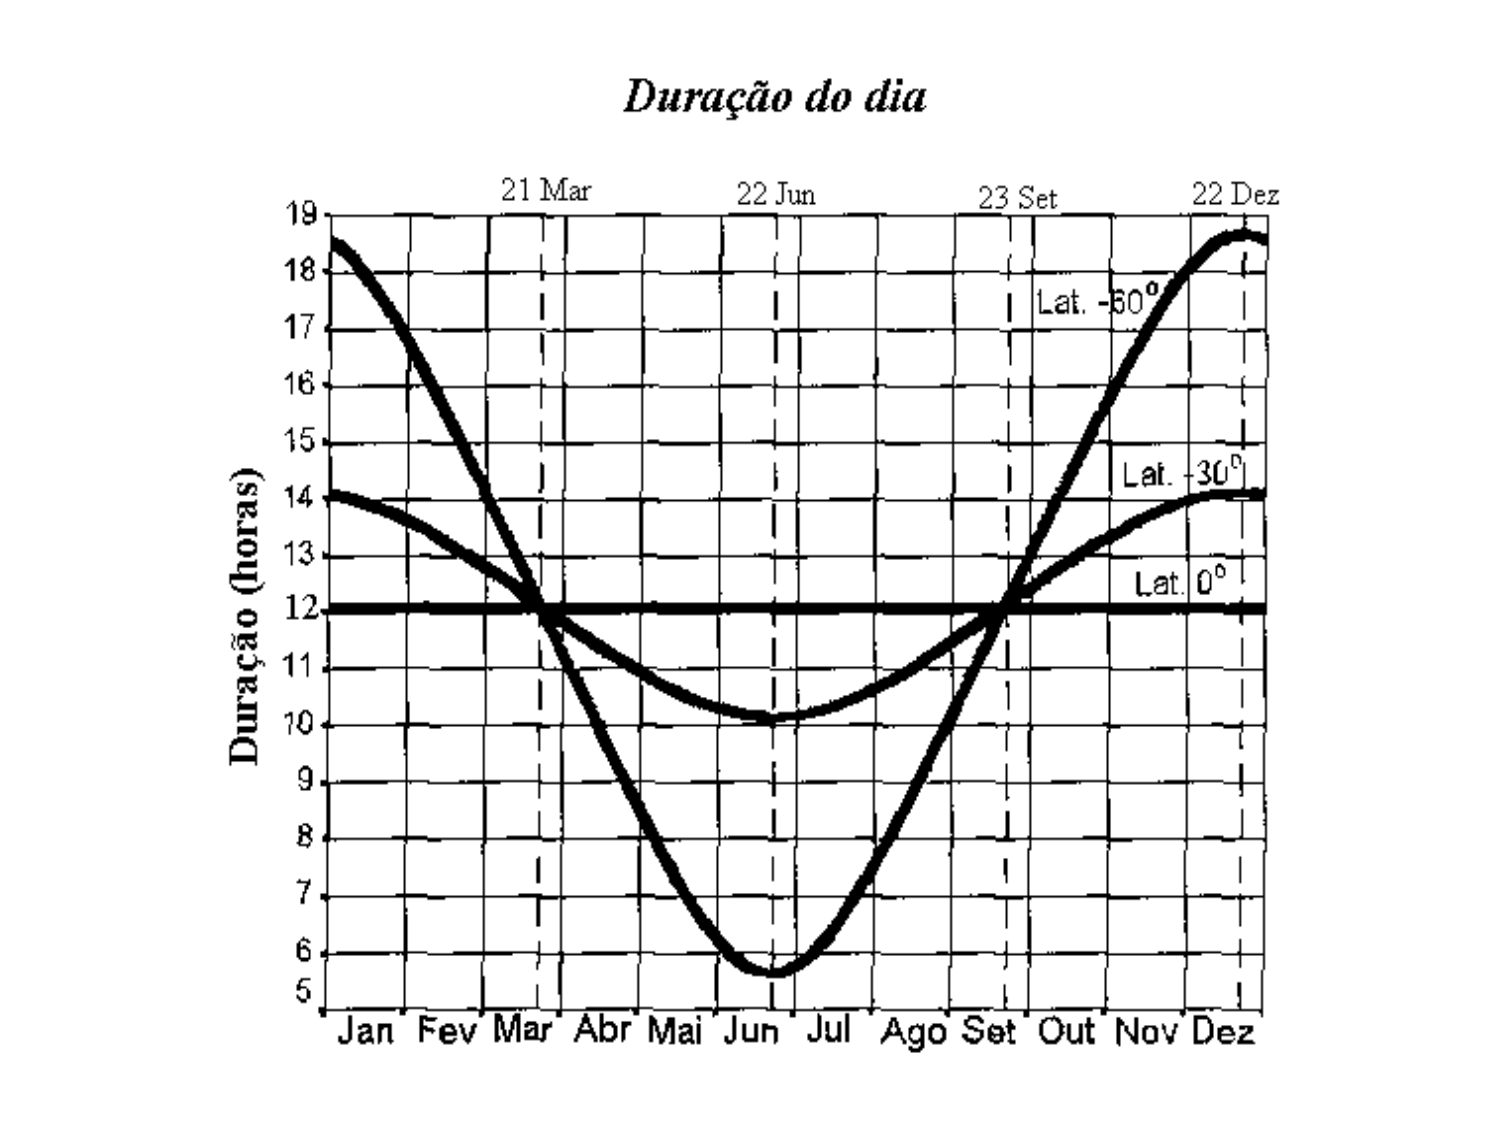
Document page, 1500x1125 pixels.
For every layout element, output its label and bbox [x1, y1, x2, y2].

picture [212, 73, 1313, 1088]
